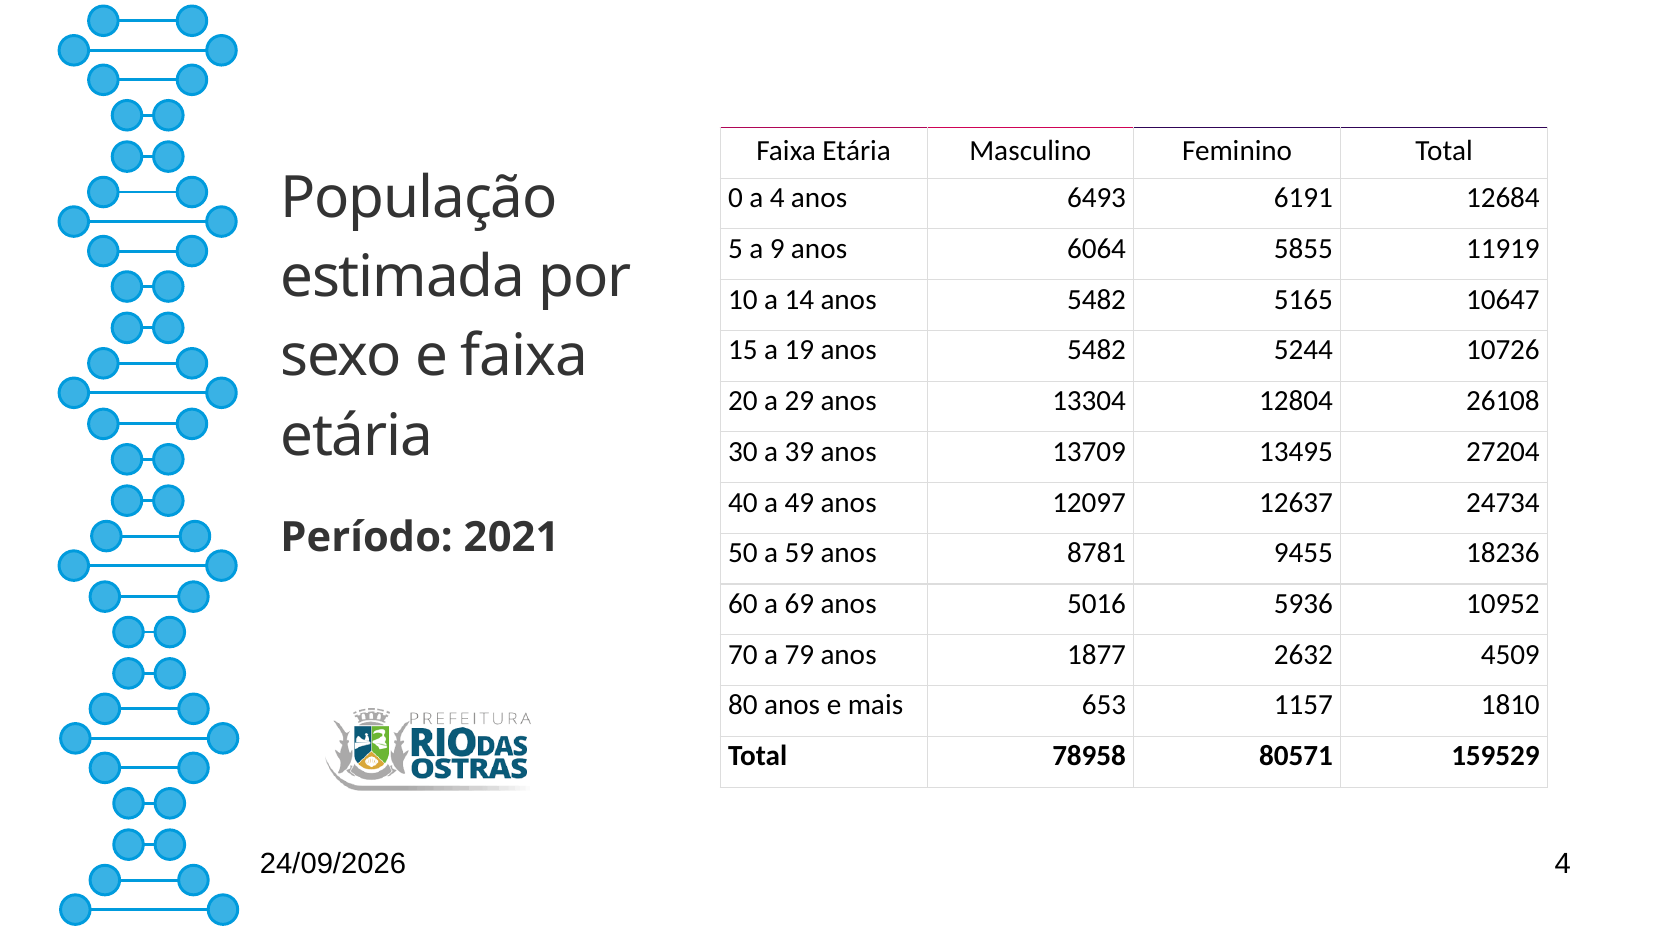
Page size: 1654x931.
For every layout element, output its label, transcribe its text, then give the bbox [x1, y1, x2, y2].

table_cell 70 a 79 anos [721, 635, 927, 685]
table_cell 1877 [928, 635, 1133, 685]
table_cell 40 a 49 anos [721, 483, 927, 533]
table_cell 20 a 29 anos [721, 382, 927, 431]
table_cell 80 anos e mais [721, 686, 927, 736]
table_cell 27204 [1341, 432, 1547, 482]
table_cell 6064 [928, 229, 1133, 279]
table_cell 13495 [1134, 432, 1340, 482]
picture [324, 708, 532, 791]
table_cell 12804 [1134, 382, 1340, 431]
table_cell 10726 [1341, 331, 1547, 381]
table_cell 159529 [1341, 737, 1547, 787]
text_box População estimada por sexo e faixa etária [265, 147, 699, 473]
table_cell 10952 [1341, 585, 1547, 634]
table_cell 6191 [1134, 179, 1340, 228]
table_cell 4509 [1341, 635, 1547, 685]
table_cell 6493 [928, 179, 1133, 228]
table_cell 0 a 4 anos [721, 179, 927, 228]
table_cell 13304 [928, 382, 1133, 431]
table_cell 30 a 39 anos [721, 432, 927, 482]
table_cell 5016 [928, 585, 1133, 634]
table_cell Total [721, 737, 927, 787]
table_header Masculino [928, 128, 1133, 178]
text_box Período: 2021 [265, 501, 634, 567]
table_cell 9455 [1134, 534, 1340, 583]
table_cell 8781 [928, 534, 1133, 583]
table_cell 13709 [928, 432, 1133, 482]
table_cell 12097 [928, 483, 1133, 533]
table_cell 12684 [1341, 179, 1547, 228]
table_cell 5482 [928, 280, 1133, 330]
table_cell 78958 [928, 737, 1133, 787]
table_cell 10647 [1341, 280, 1547, 330]
table_header Total [1341, 128, 1547, 178]
table_cell 2632 [1134, 635, 1340, 685]
table_cell 11919 [1341, 229, 1547, 279]
table_header Faixa Etária [721, 128, 927, 178]
table_cell 653 [928, 686, 1133, 736]
table_cell 5 a 9 anos [721, 229, 927, 279]
table_header Feminino [1134, 128, 1340, 178]
table_cell 1810 [1341, 686, 1547, 736]
table_cell 10 a 14 anos [721, 280, 927, 330]
table_cell 50 a 59 anos [721, 534, 927, 583]
table_cell 18236 [1341, 534, 1547, 583]
table_cell 12637 [1134, 483, 1340, 533]
table_cell 15 a 19 anos [721, 331, 927, 381]
table_cell 5482 [928, 331, 1133, 381]
table_cell 5165 [1134, 280, 1340, 330]
table_cell 1157 [1134, 686, 1340, 736]
table_cell 24734 [1341, 483, 1547, 533]
table_cell 80571 [1134, 737, 1340, 787]
table_cell 5855 [1134, 229, 1340, 279]
table_cell 60 a 69 anos [721, 585, 927, 634]
table_cell 26108 [1341, 382, 1547, 431]
table_cell 5244 [1134, 331, 1340, 381]
table_cell 5936 [1134, 585, 1340, 634]
